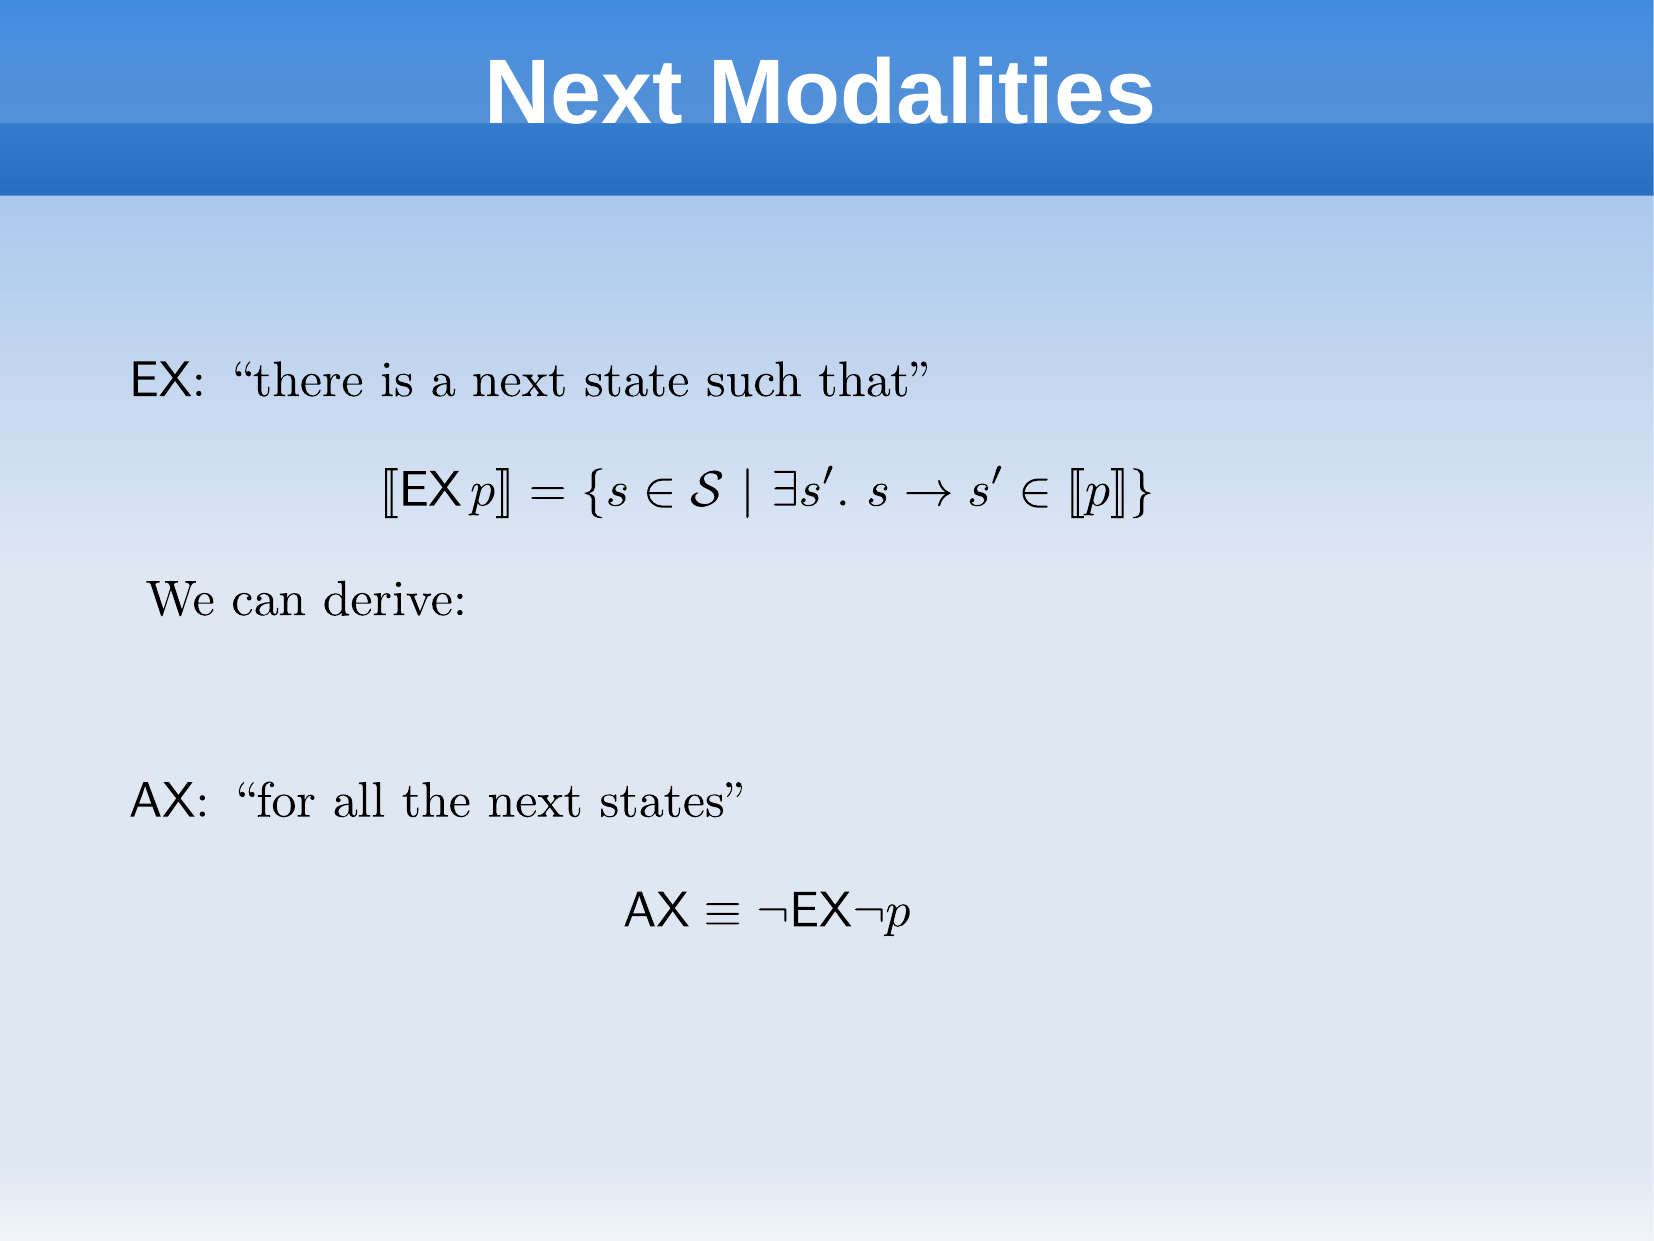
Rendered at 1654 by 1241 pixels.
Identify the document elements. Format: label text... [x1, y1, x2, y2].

title Next Modalities [76, 0, 1565, 188]
text_box [128, 361, 1155, 937]
picture [0, 0, 1654, 1241]
